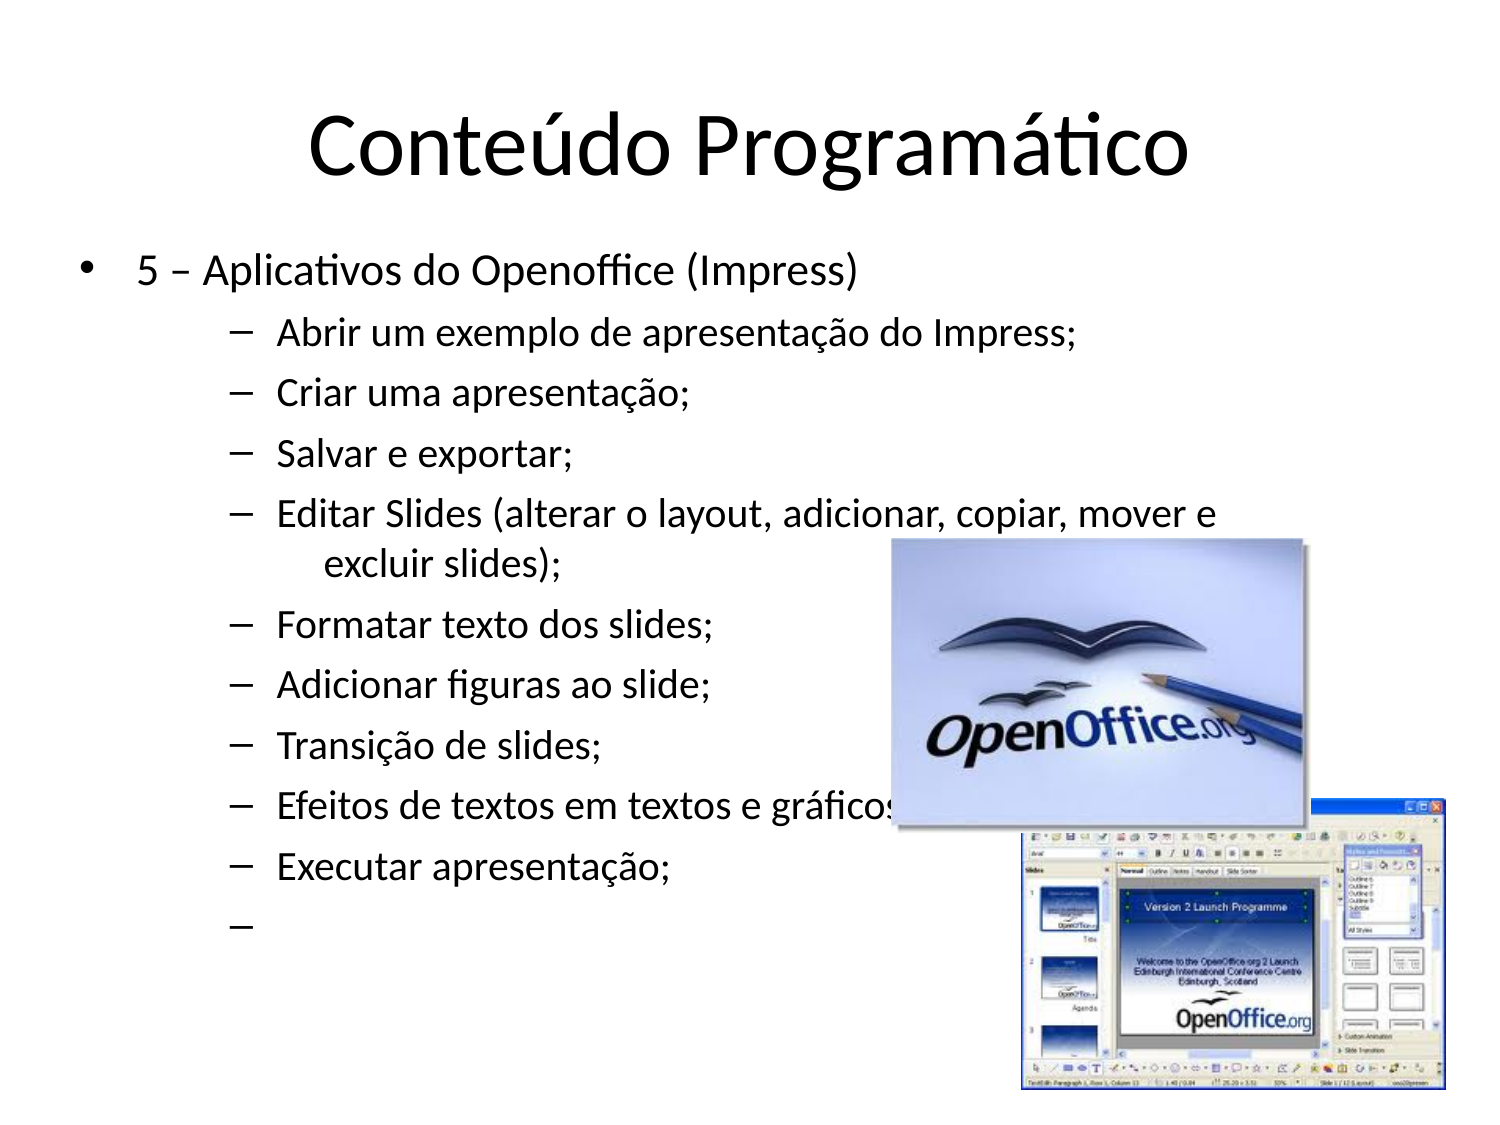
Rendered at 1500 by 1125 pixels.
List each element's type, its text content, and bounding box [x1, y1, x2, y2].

title Conteúdo Programático [75, 45, 1426, 233]
list 5 – Aplicativos do Openoffice (Impress) Abrir um exemplo de apresentação do Impress; Criar uma apresentação; Salvar e exportar; Editar Slides (alterar o layout, adicionar, copiar, mover e excluir slides); Formatar texto dos slides; Adicionar figuras ao slide; Transição de slides; Efeitos de textos em textos e gráficos; Executar apresentação; [64, 231, 1235, 905]
picture [891, 538, 1446, 1090]
